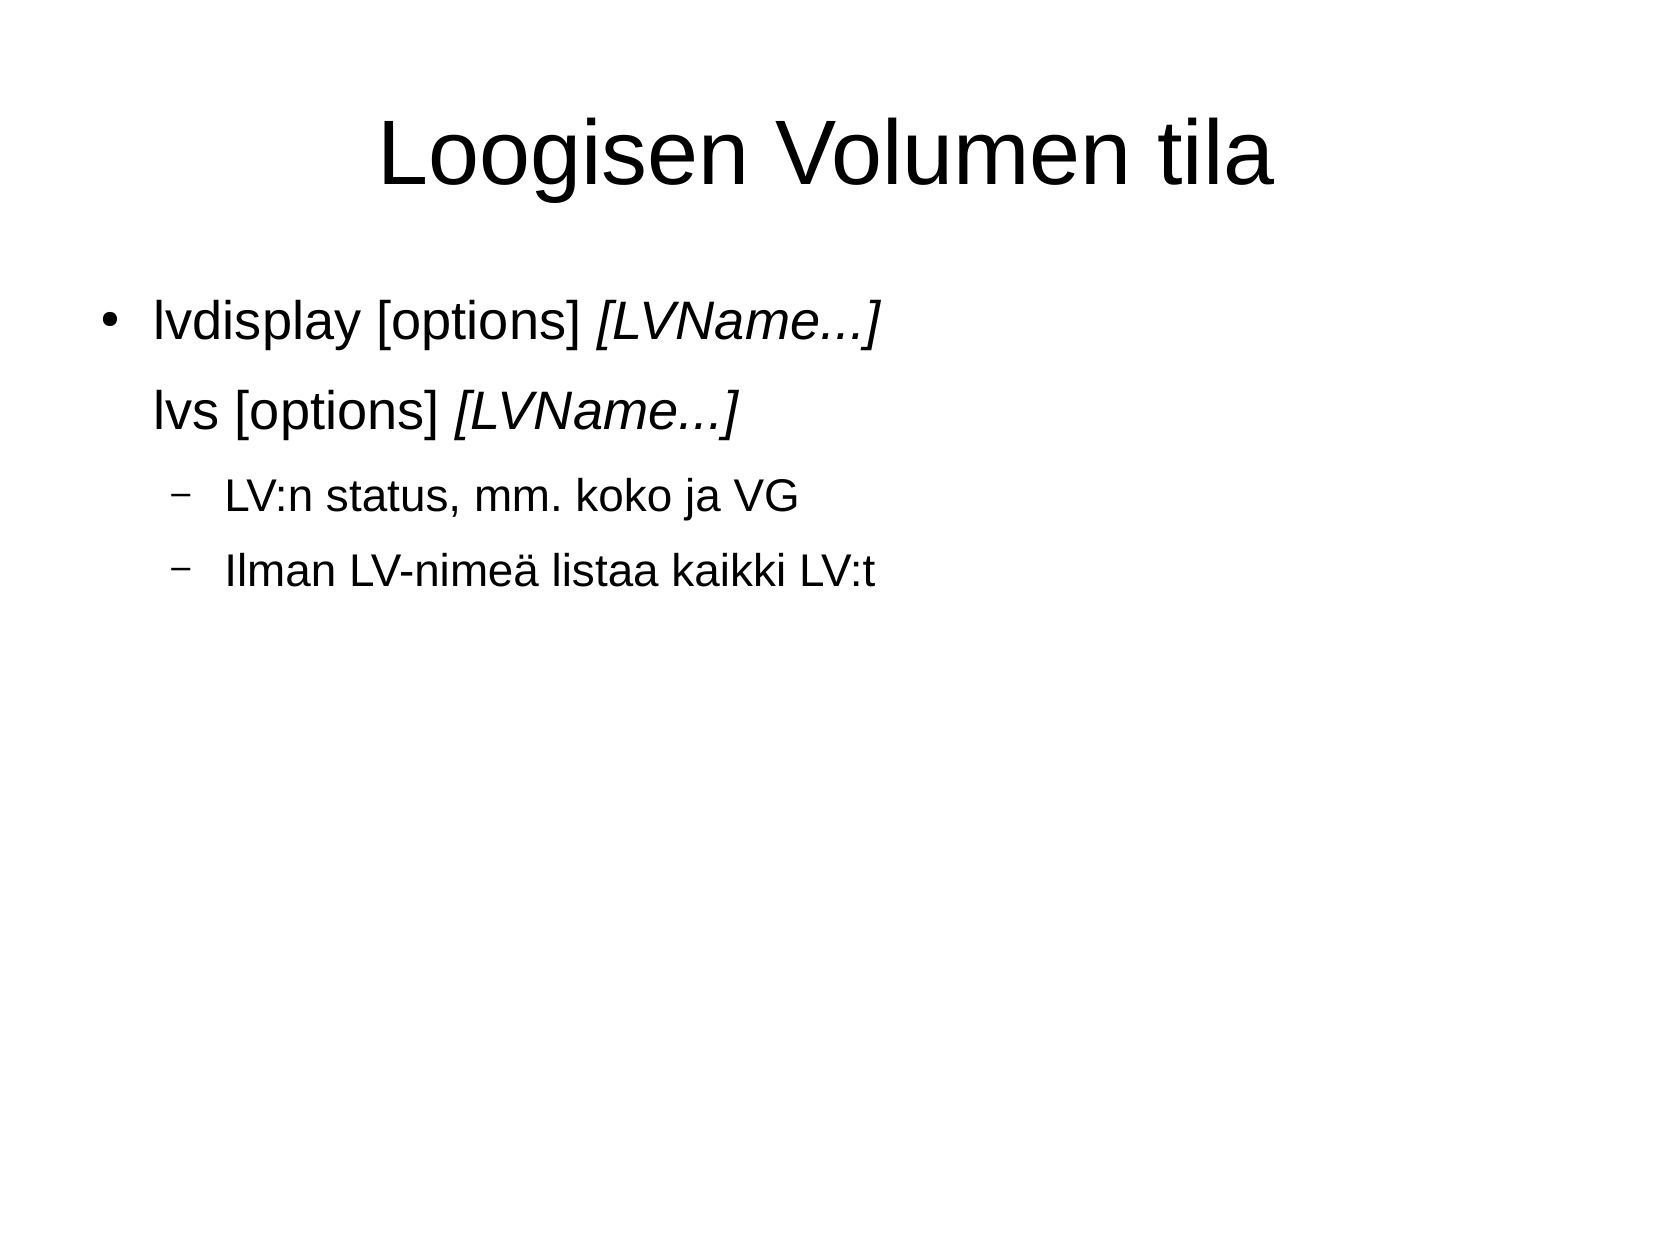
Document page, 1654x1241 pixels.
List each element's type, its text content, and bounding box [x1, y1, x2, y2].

list lvdisplay [options] [LVName...] lvs [options] [LVName...] LV:n status, mm. koko ja VG Ilman LV-nimeä listaa kaikki LV:t [82, 290, 1571, 1010]
title Loogisen Volumen tila [82, 49, 1571, 257]
